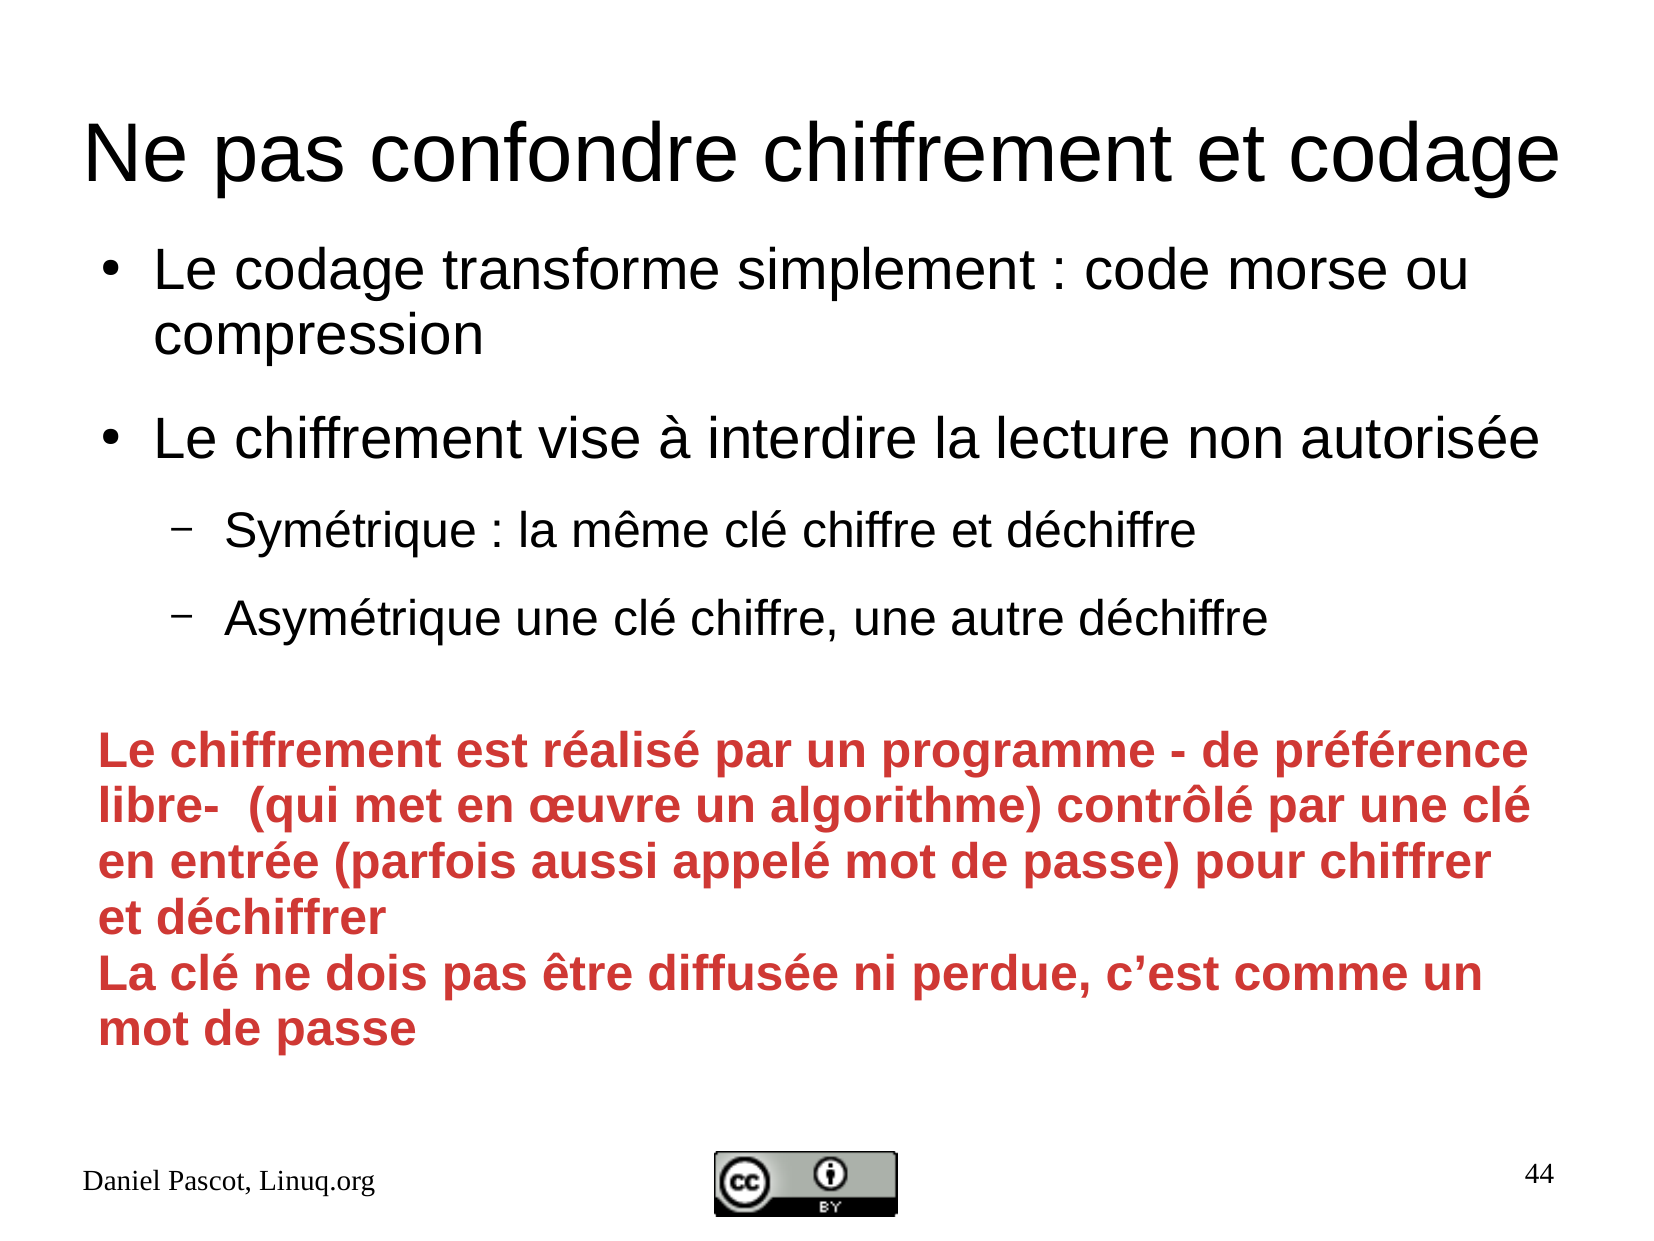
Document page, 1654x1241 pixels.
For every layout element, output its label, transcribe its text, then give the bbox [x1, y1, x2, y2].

text_box Le chiffrement est réalisé par un programme - de préférence libre- (qui met en œuvre un algorithme) contrôlé par une clé en entrée (parfois aussi appelé mot de passe) pour chiffrer et déchiffrer La clé ne dois pas être diffusée ni perdue, c’est comme un mot de passe [82, 714, 1560, 1064]
title Ne pas confondre chiffrement et codage [82, 49, 1571, 236]
picture [714, 1151, 898, 1217]
list Le codage transforme simplement : code morse ou compression Le chiffrement vise à interdire la lecture non autorisée Symétrique : la même clé chiffre et déchiffre Asymétrique une clé chiffre, une autre déchiffre [82, 236, 1571, 957]
